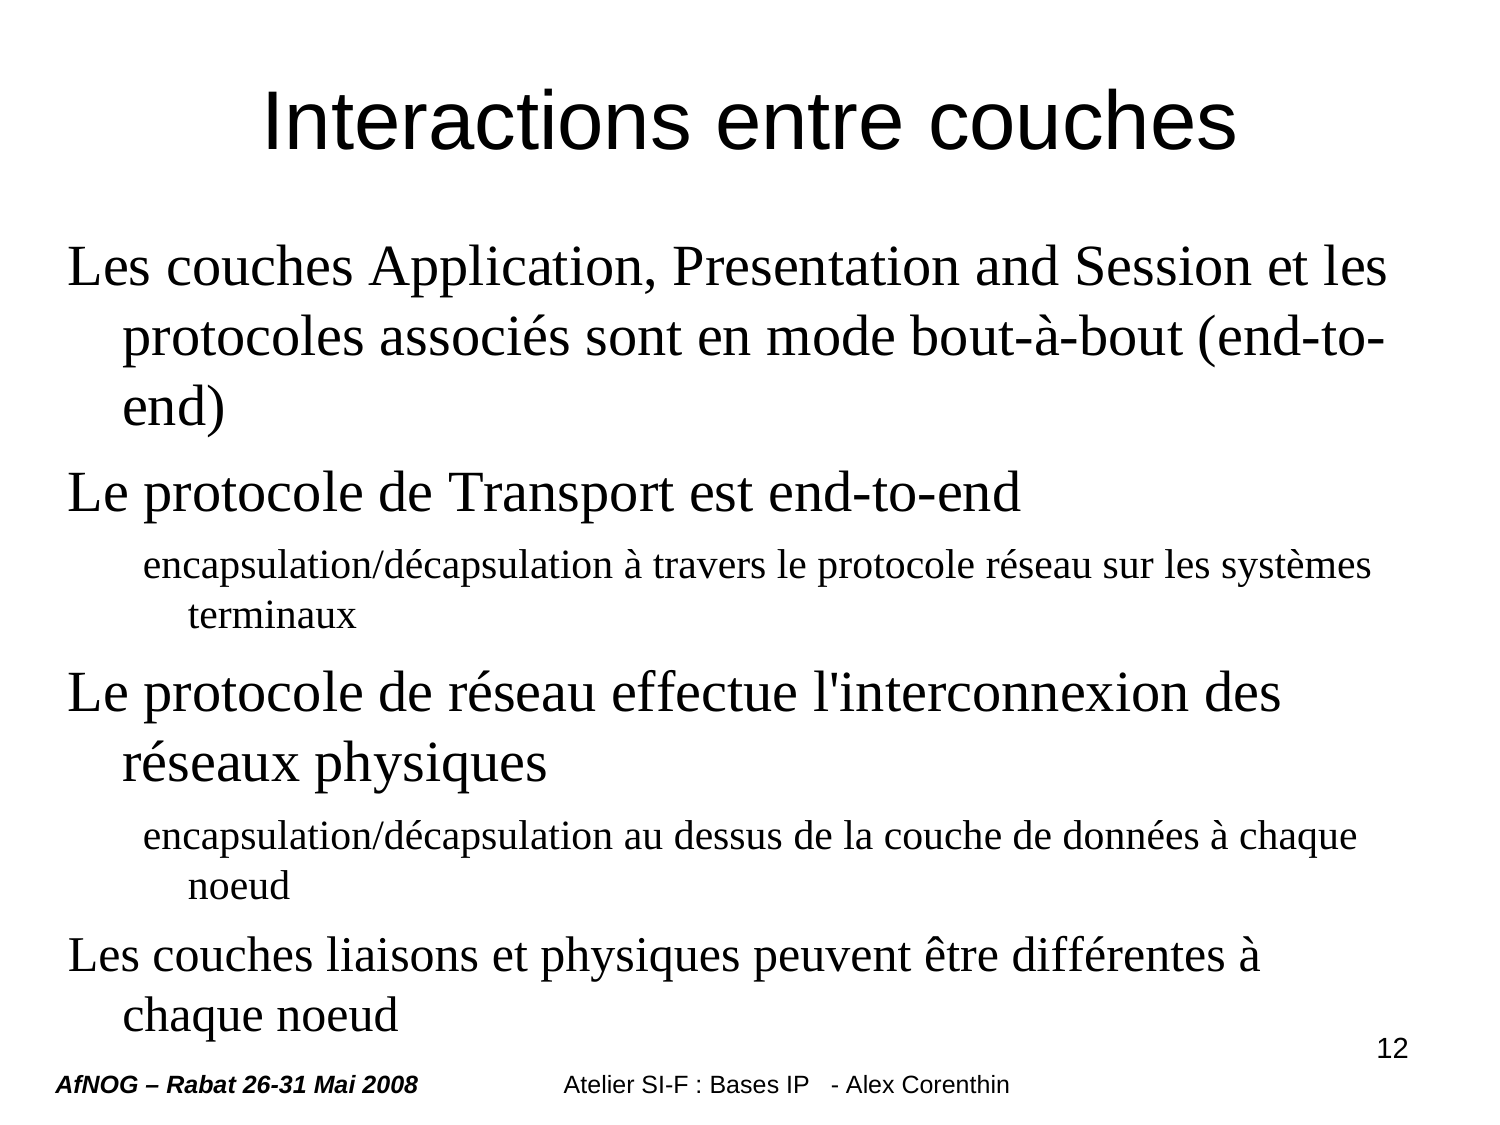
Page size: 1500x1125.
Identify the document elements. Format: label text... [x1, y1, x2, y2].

text_box Les couches Application, Presentation and Session et les protocoles associés sont en mode bout-à-bout (end-to-end)‏ Le protocole de Transport est end-to-end encapsulation/décapsulation à travers le protocole réseau sur les systèmes terminaux Le protocole de réseau effectue l'interconnexion des réseaux physiques encapsulation/décapsulation au dessus de la couche de données à chaque noeud Les couches liaisons et physiques peuvent être différentes à chaque noeud [53, 219, 1431, 1049]
title Interactions entre couches [74, 54, 1426, 175]
